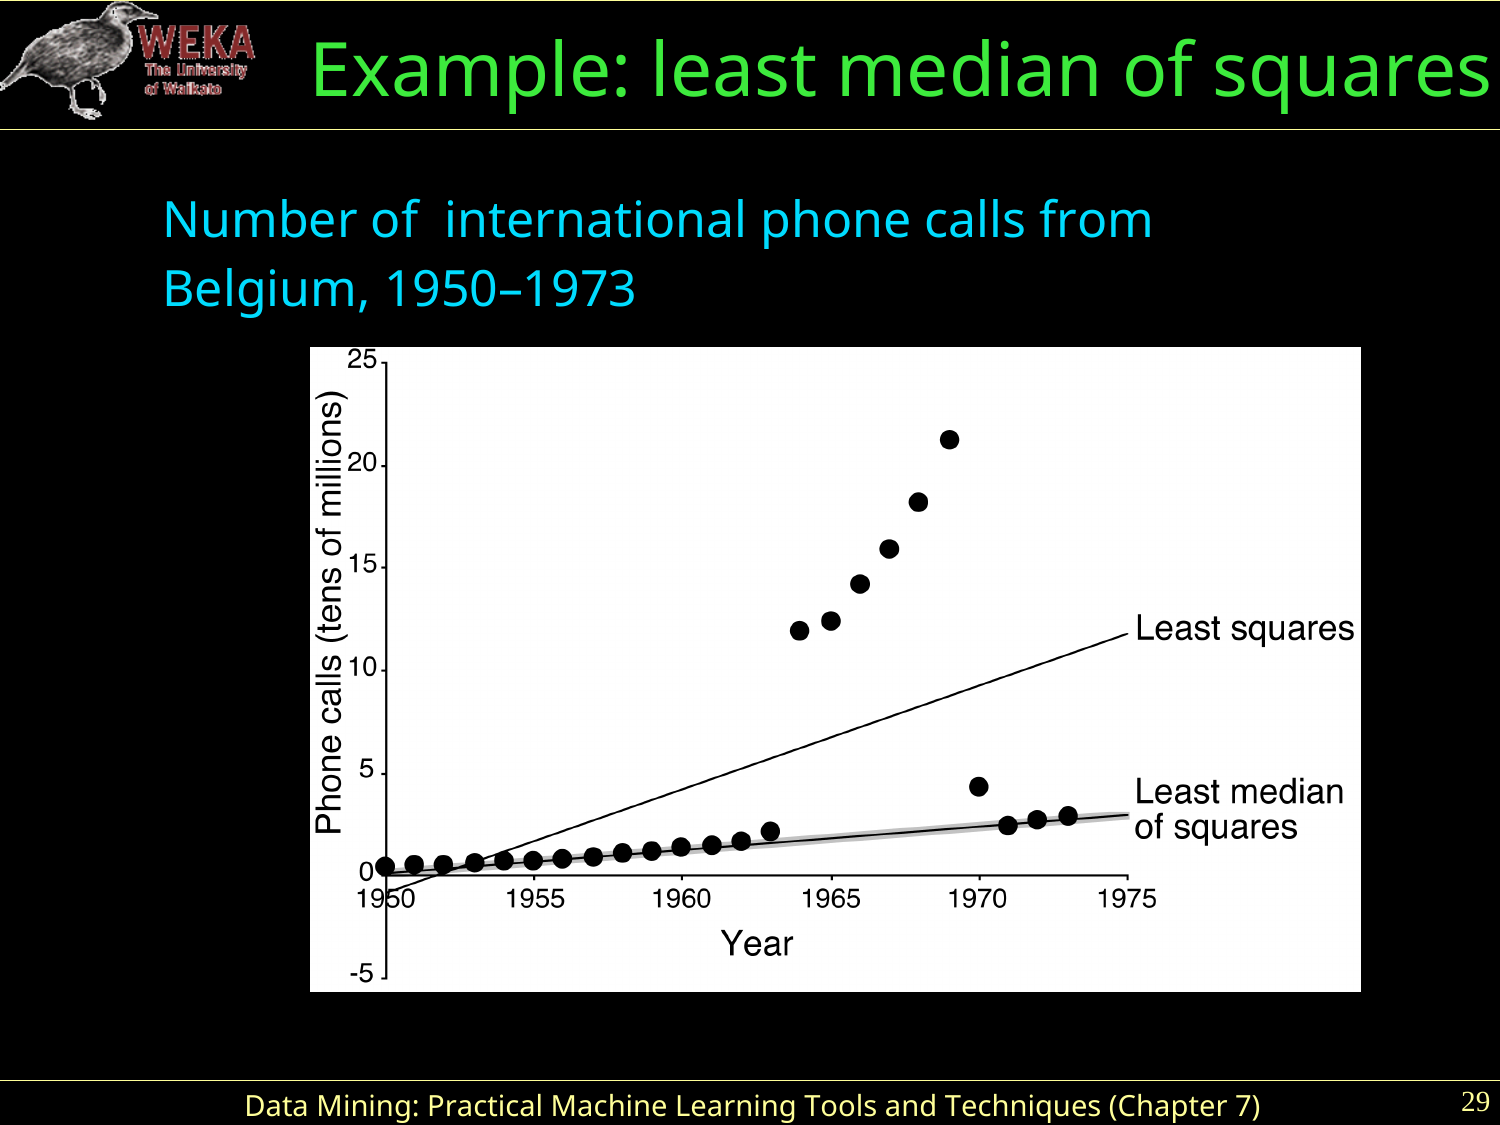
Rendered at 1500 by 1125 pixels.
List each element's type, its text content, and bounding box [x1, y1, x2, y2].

text_box Number of international phone calls from Belgium, 1950–1973 [147, 177, 1336, 305]
picture [0, 1, 266, 129]
picture [310, 347, 1361, 992]
title Example: least median of squares [295, 0, 1500, 148]
